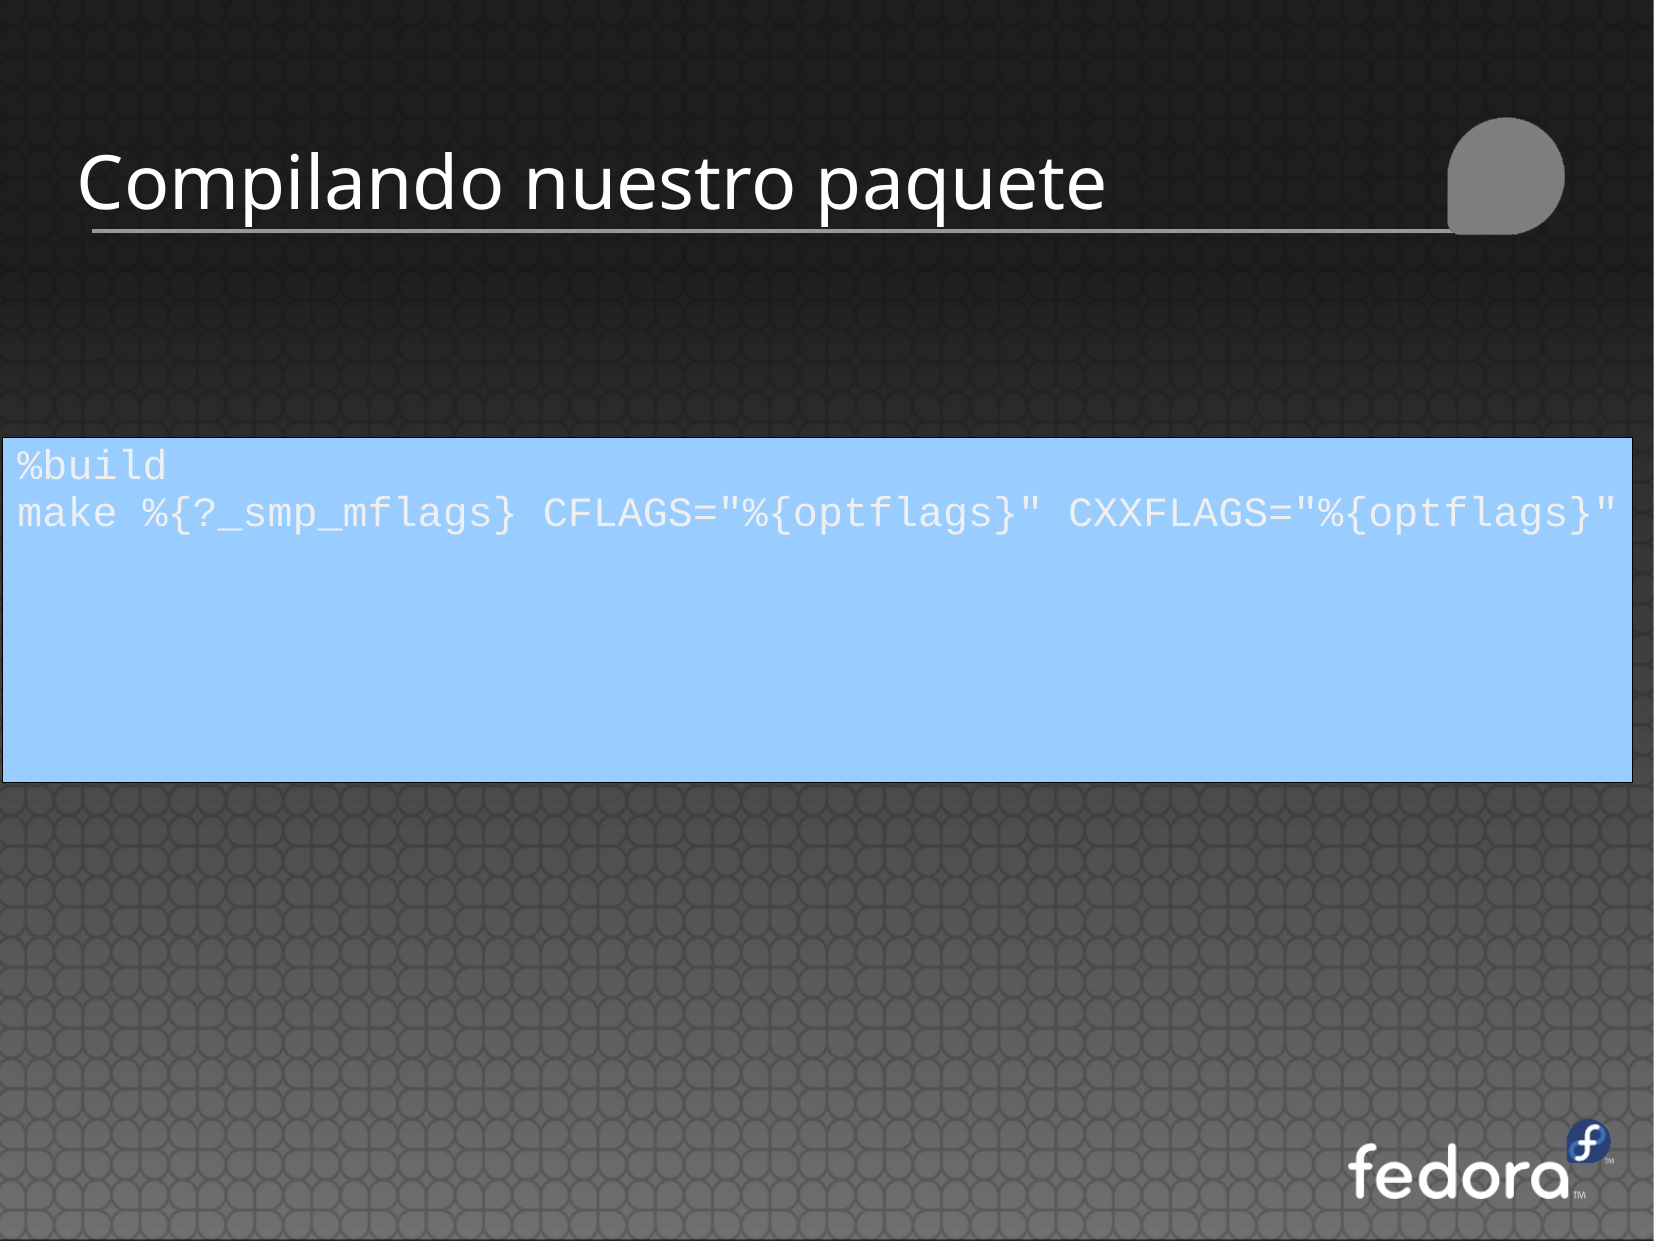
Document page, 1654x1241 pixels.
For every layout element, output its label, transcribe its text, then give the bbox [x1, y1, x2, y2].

title Compilando nuestro paquete [76, 112, 1566, 249]
text_box %build make %{?_smp_mflags} CFLAGS="%{optflags}" CXXFLAGS="%{optflags}" [2, 437, 1633, 783]
picture [0, 0, 1654, 1241]
